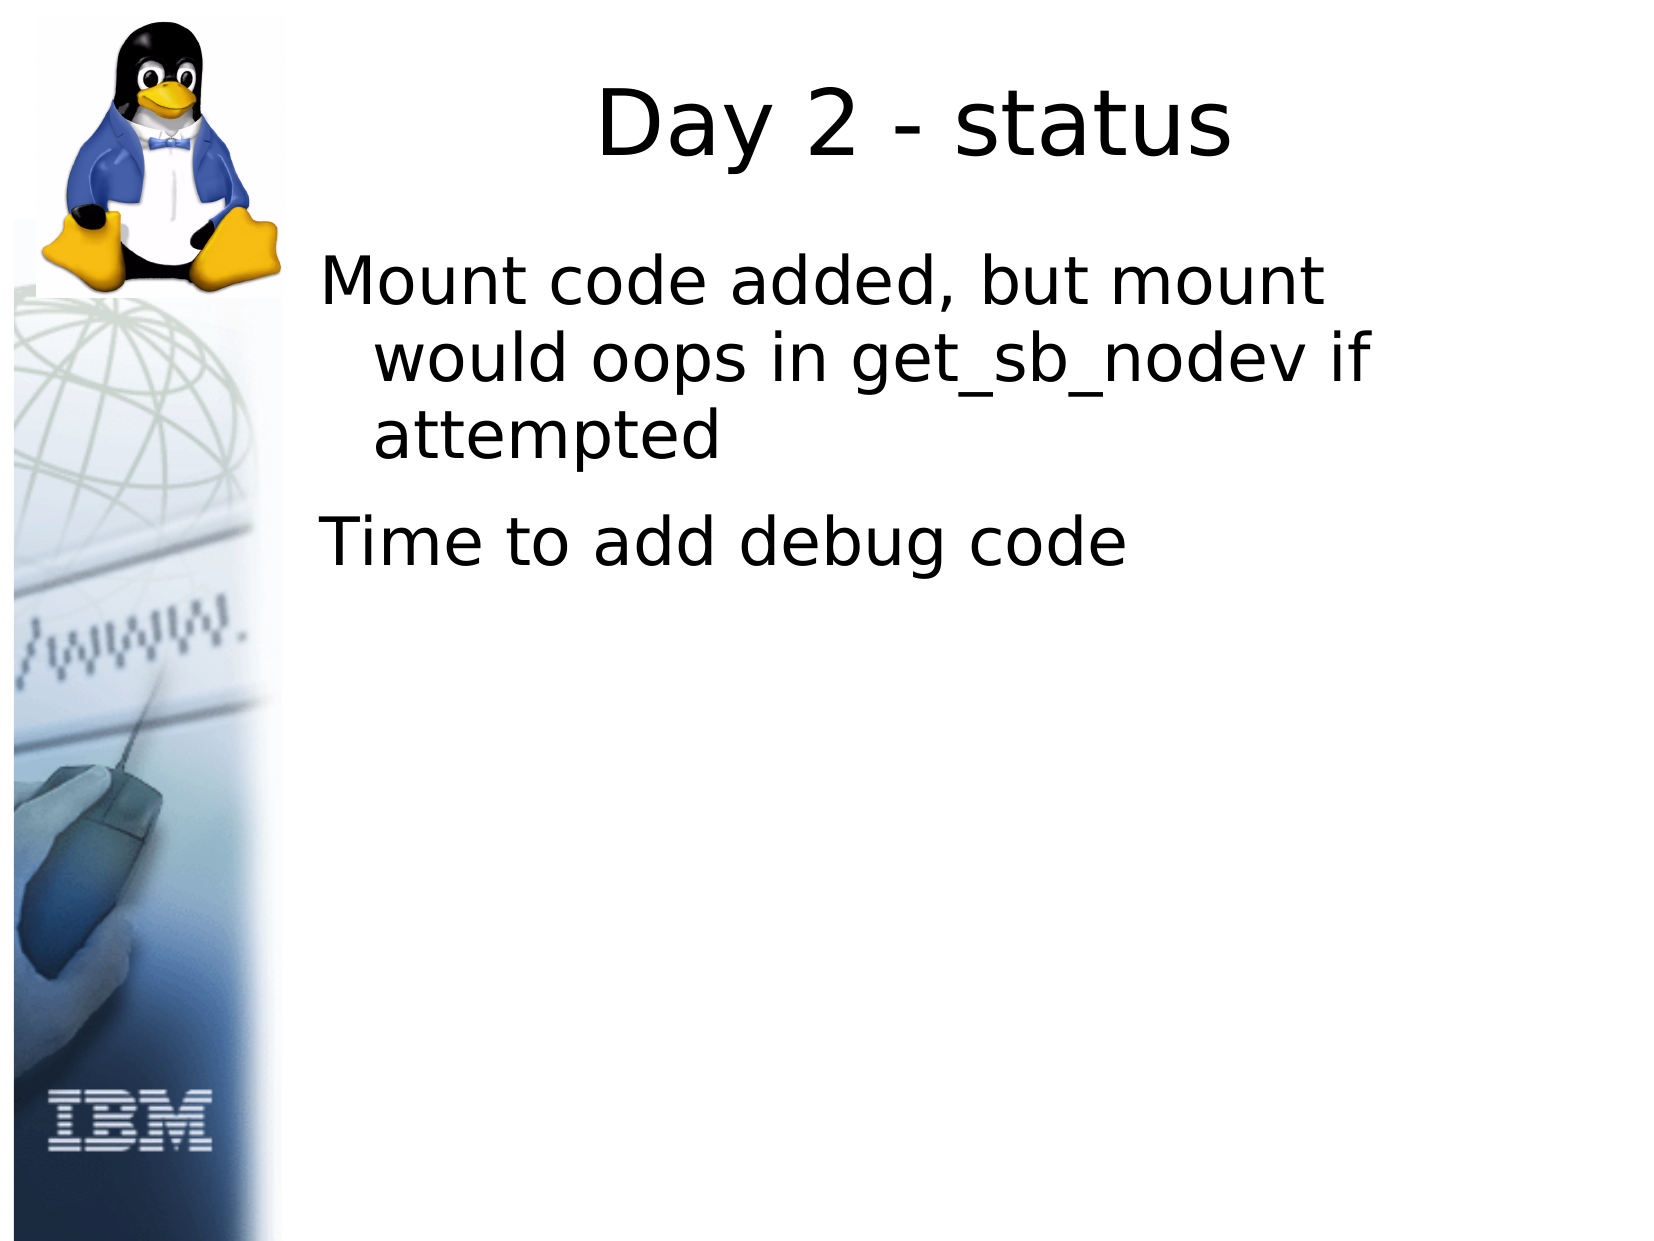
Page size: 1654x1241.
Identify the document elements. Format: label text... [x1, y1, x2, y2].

title Day 2 - status [301, 39, 1528, 209]
list Mount code added, but mount would oops in get_sb_nodev if attempted Time to add debug code [301, 243, 1520, 1182]
